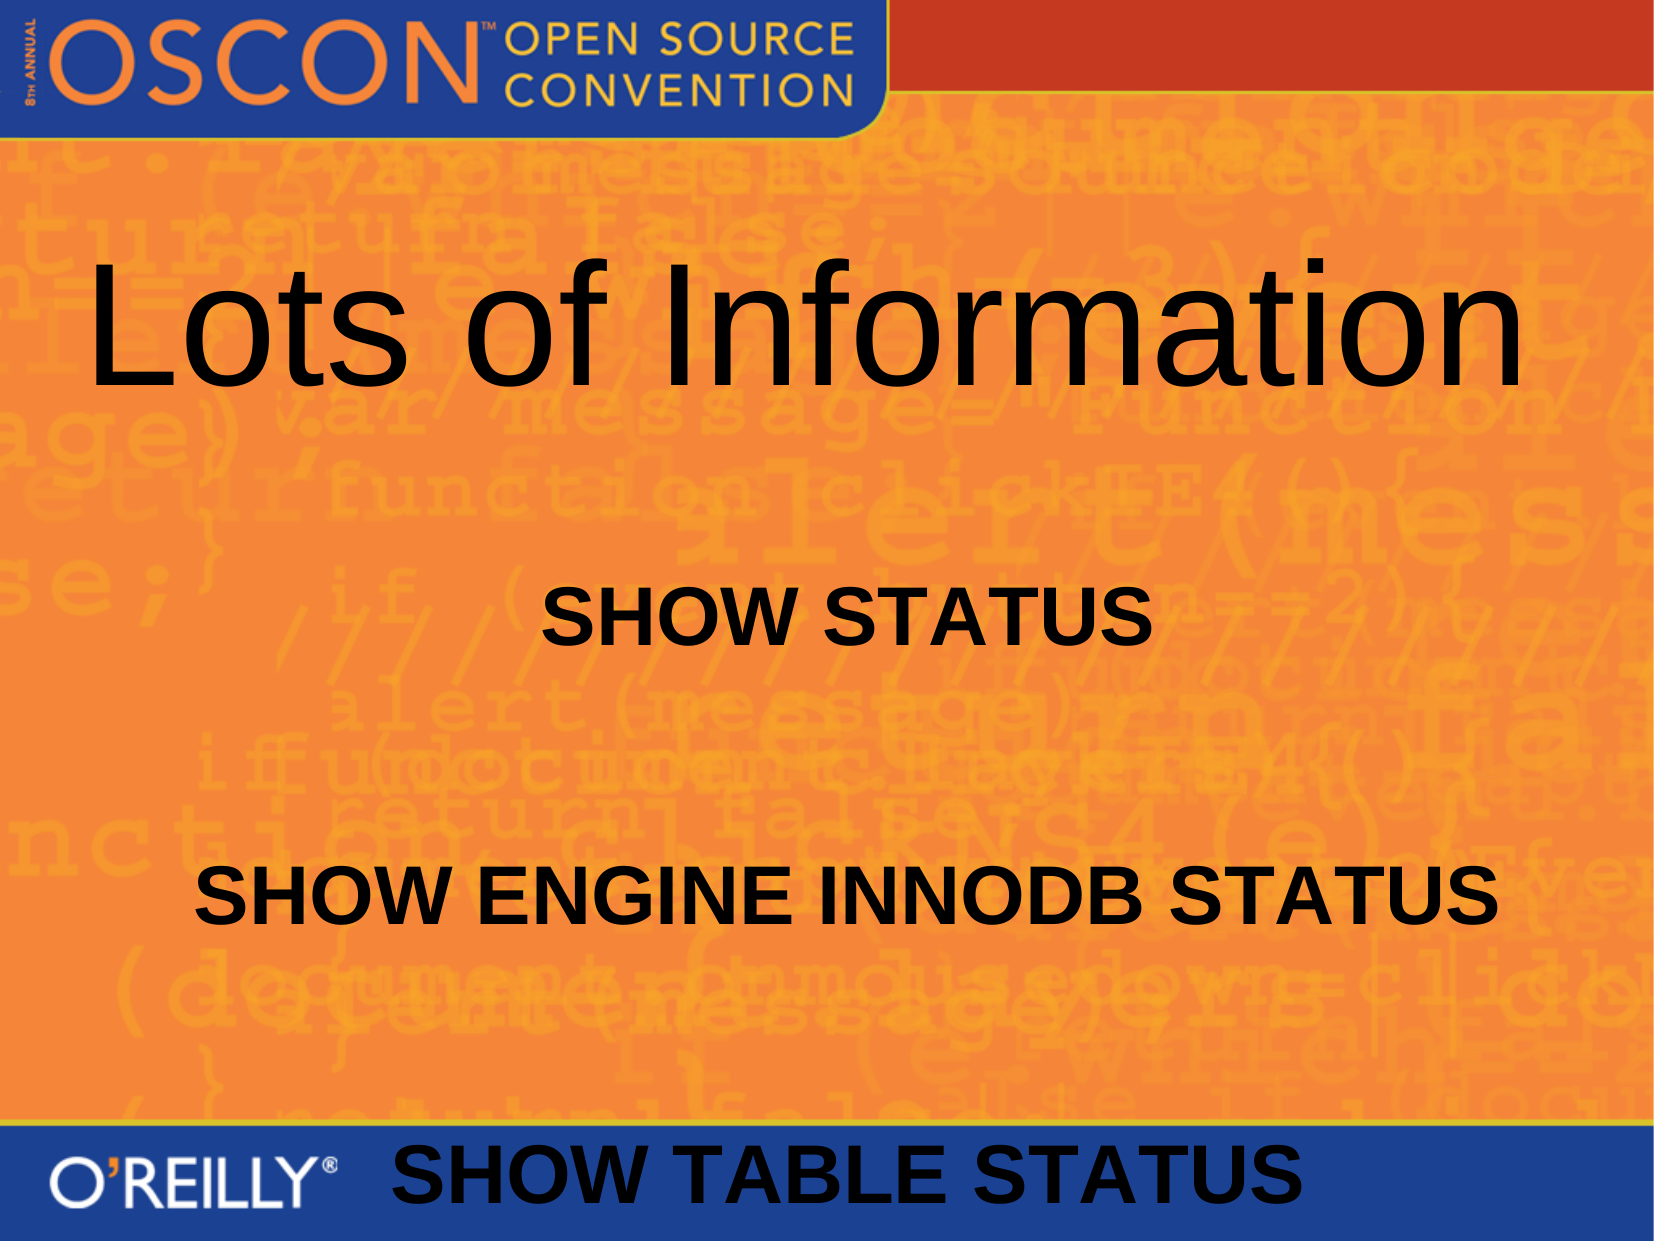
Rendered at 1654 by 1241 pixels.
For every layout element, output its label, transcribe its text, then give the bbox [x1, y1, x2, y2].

list SHOW STATUS SHOW ENGINE INNODB STATUS SHOW TABLE STATUS [112, 569, 1576, 1241]
picture [0, 0, 1654, 1241]
title Lots of Information [37, 212, 1576, 423]
